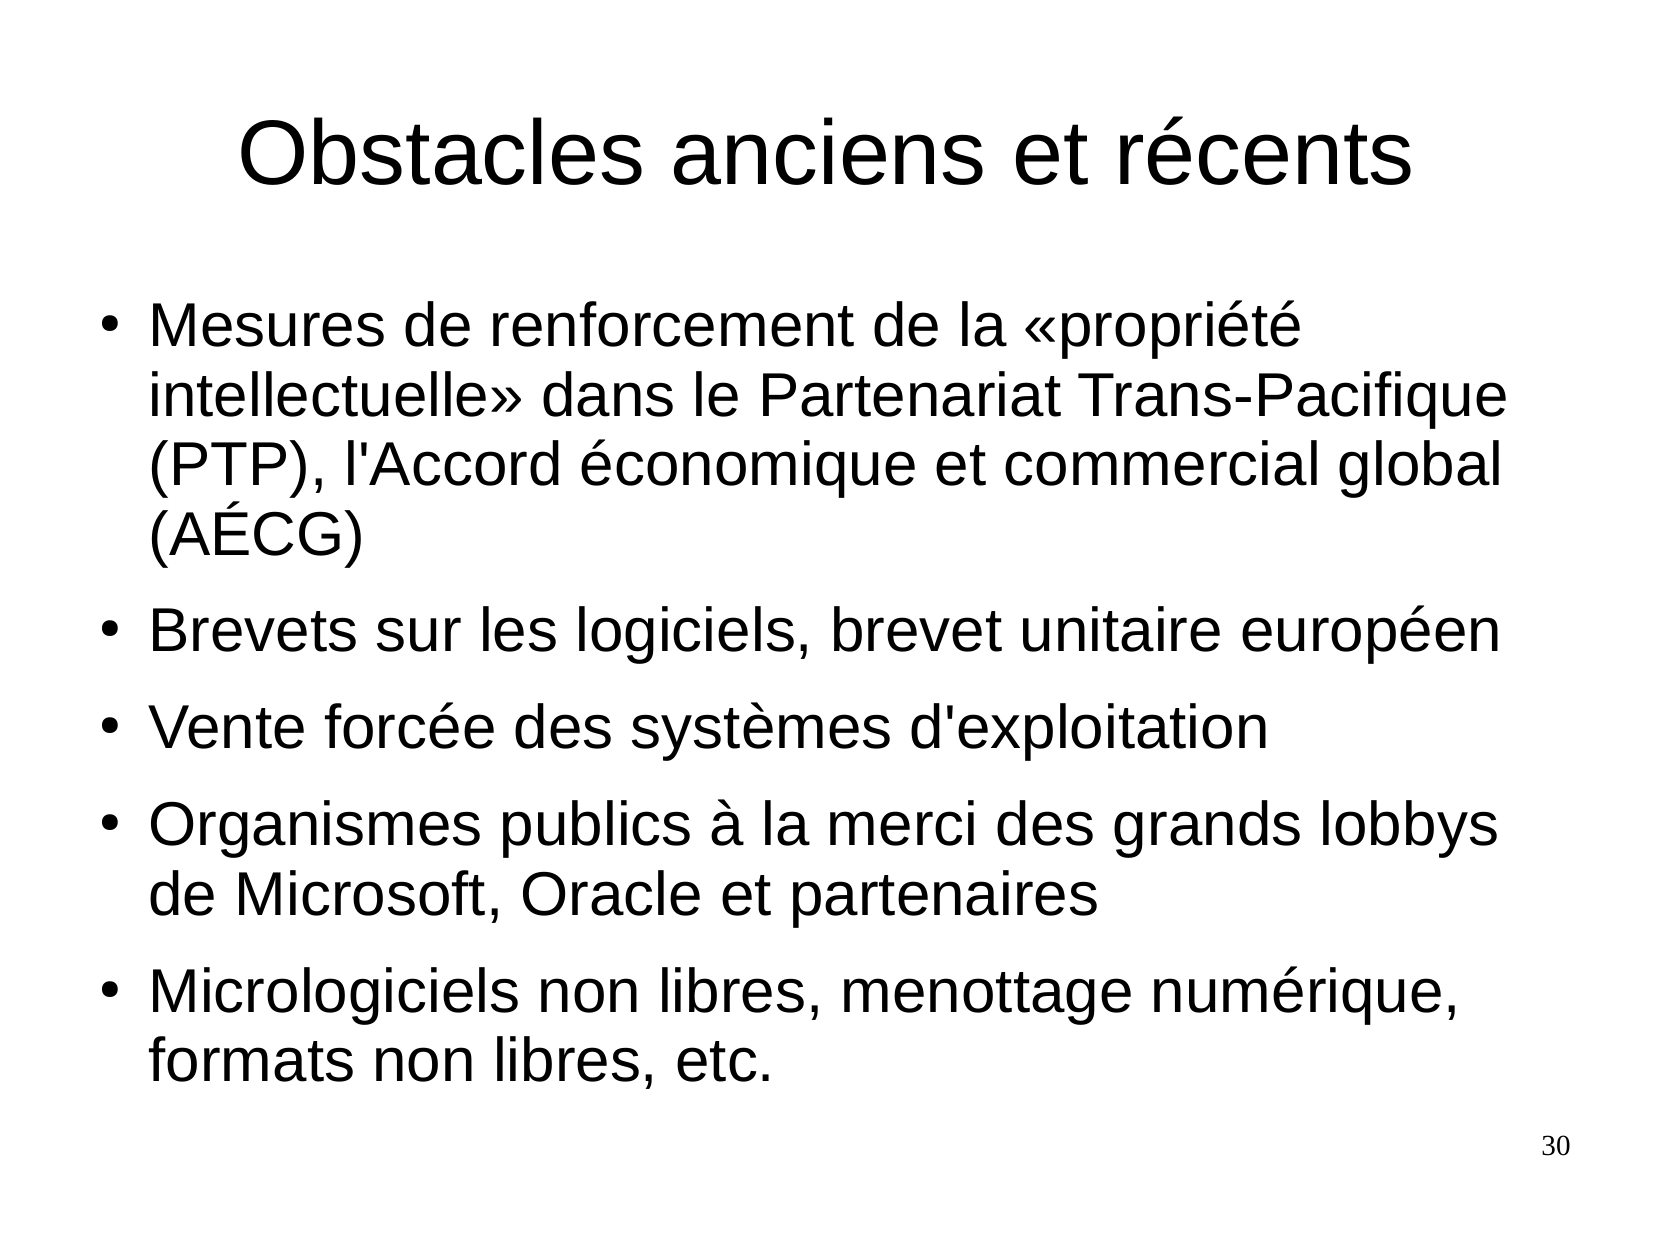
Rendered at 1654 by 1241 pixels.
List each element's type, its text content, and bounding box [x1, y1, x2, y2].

title Obstacles anciens et récents [82, 49, 1571, 257]
list Mesures de renforcement de la «propriété intellectuelle» dans le Partenariat Trans-Pacifique (PTP), l'Accord économique et commercial global (AÉCG) Brevets sur les logiciels, brevet unitaire européen Vente forcée des systèmes d'exploitation Organismes publics à la merci des grands lobbys de Microsoft, Oracle et partenaires Micrologiciels non libres, menottage numérique, formats non libres, etc. [82, 290, 1538, 1111]
